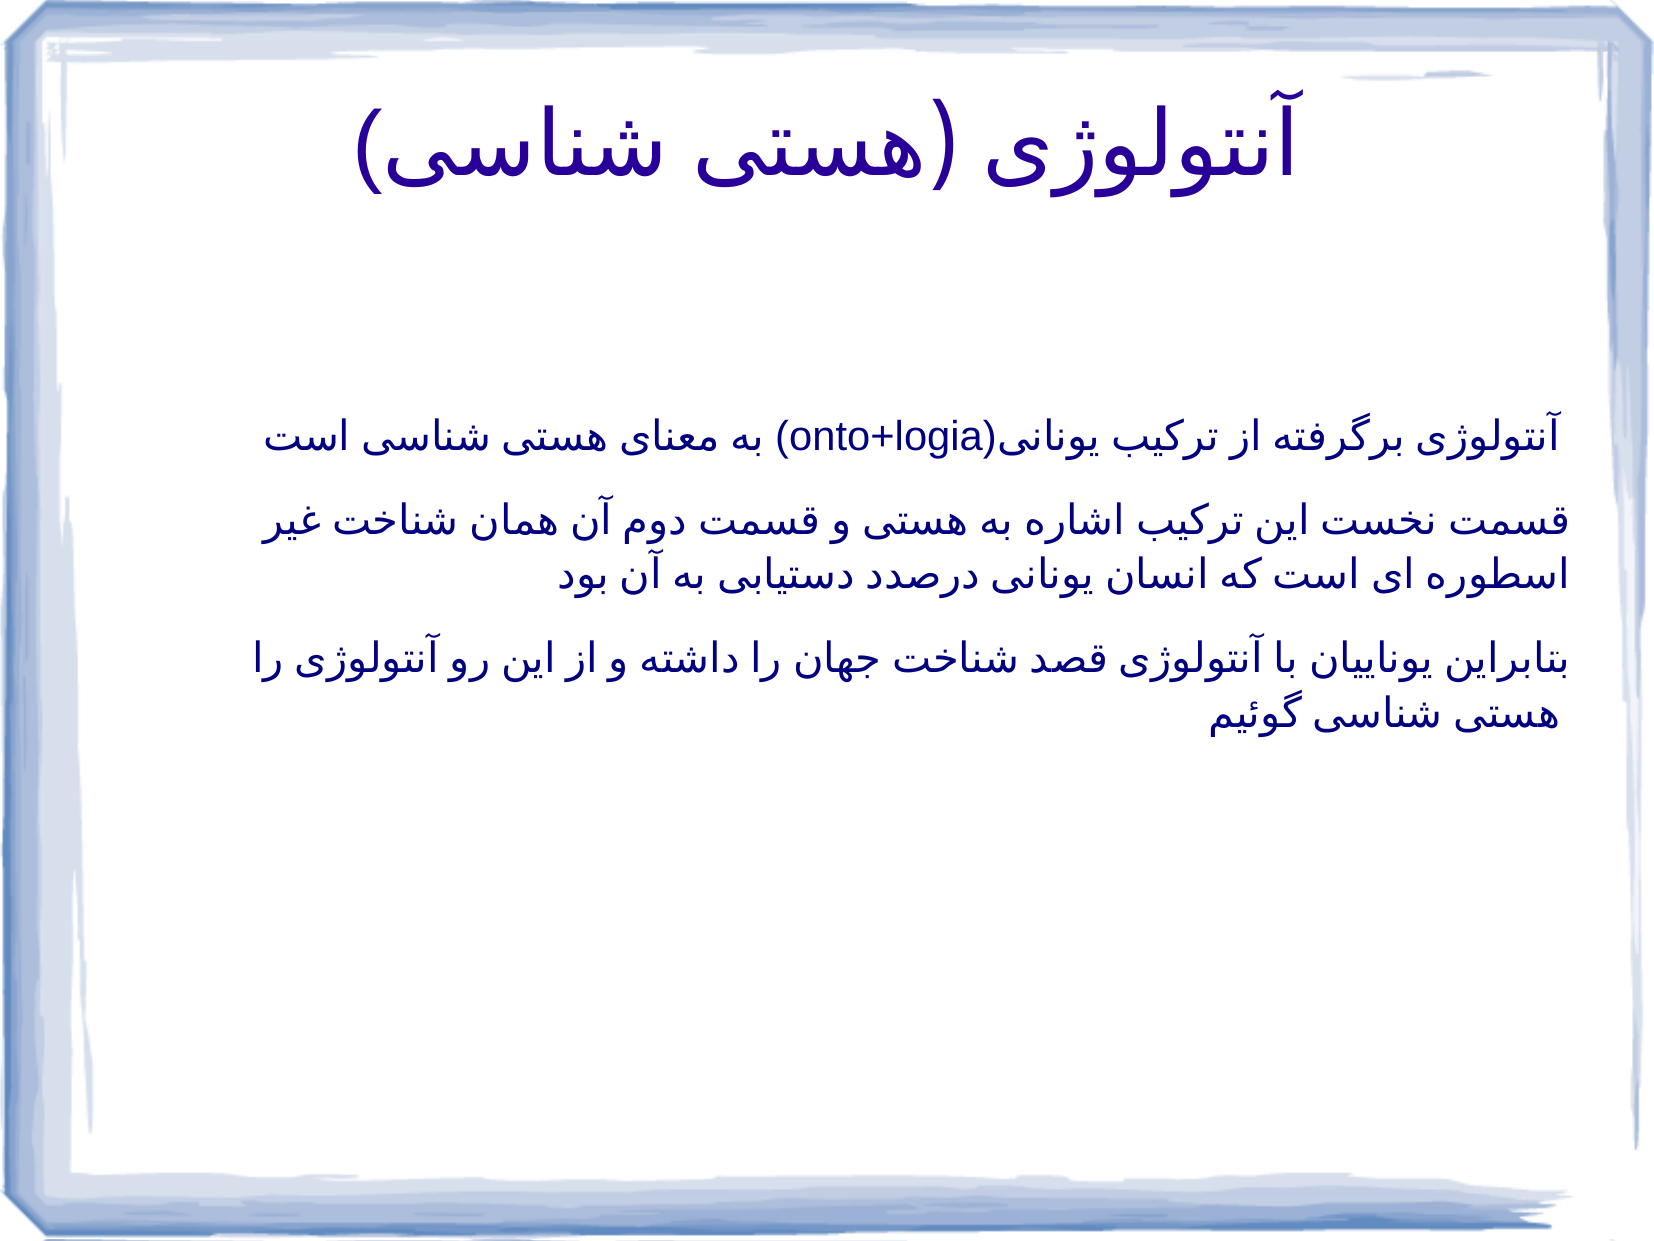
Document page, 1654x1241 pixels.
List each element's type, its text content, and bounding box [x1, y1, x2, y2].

title (آنتولوژی (هستی شناسی [82, 49, 1571, 257]
list به معنای هستی شناسی است (onto+logia)آنتولوژی برگرفته از ترکیب یونانی قسمت نخست این ترکیب اشاره به هستی و قسمت دوم آن همان شناخت غیر اسطوره ای است که انسان یونانی درصدد دستیابی به آن بود بنابراین یوناییان با آنتولوژی قصد شناخت جهان را داشته و از این رو آنتولوژی را هستی شناسی گوئیم [118, 412, 1571, 1144]
picture [0, 0, 1654, 1241]
text_box . [1571, 627, 1576, 826]
